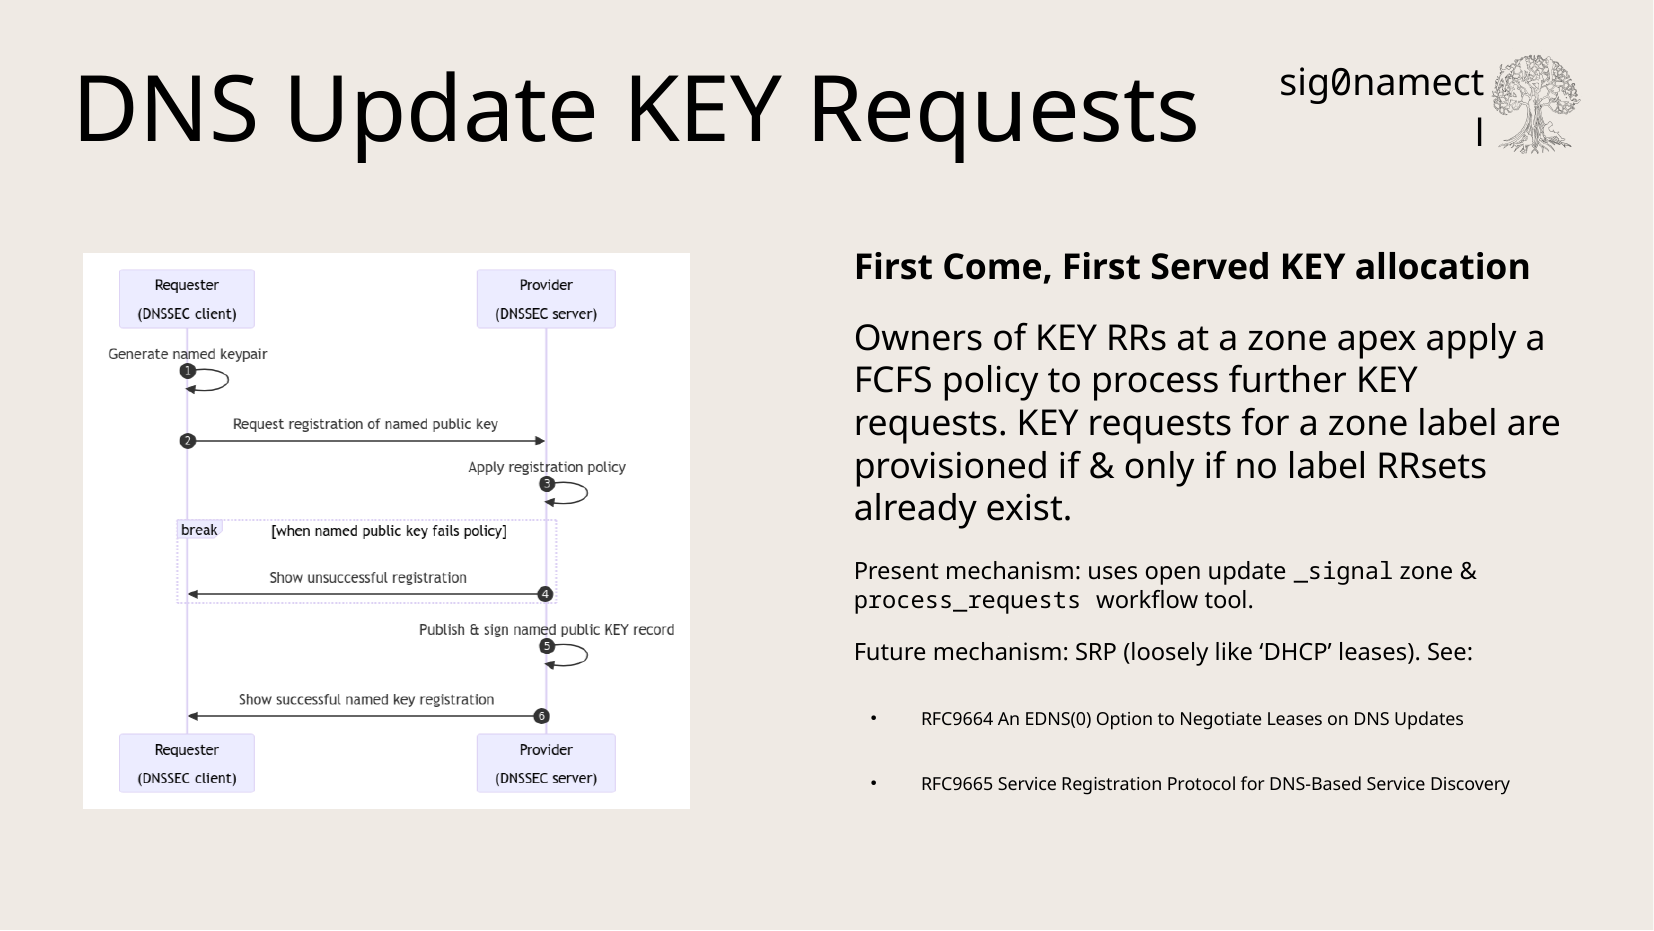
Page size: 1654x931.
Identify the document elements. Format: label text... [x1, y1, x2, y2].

list First Come, First Served KEY allocation Owners of KEY RRs at a zone apex apply a FCFS policy to process further KEY requests. KEY requests for a zone label are provisioned if & only if no label RRsets already exist. Present mechanism: uses open update _signal zone & process_requests workflow tool. Future mechanism: SRP (loosely like ‘DHCP’ leases). See: RFC9664 An EDNS(0) Option to Negotiate Leases on DNS Updates RFC9665 Service Registration Protocol for DNS-Based Service Discovery [853, 243, 1564, 806]
title DNS Update KEY Requests [72, 46, 1562, 166]
title sig0namectl [1269, 56, 1485, 156]
picture [83, 253, 690, 810]
picture [1489, 47, 1582, 160]
